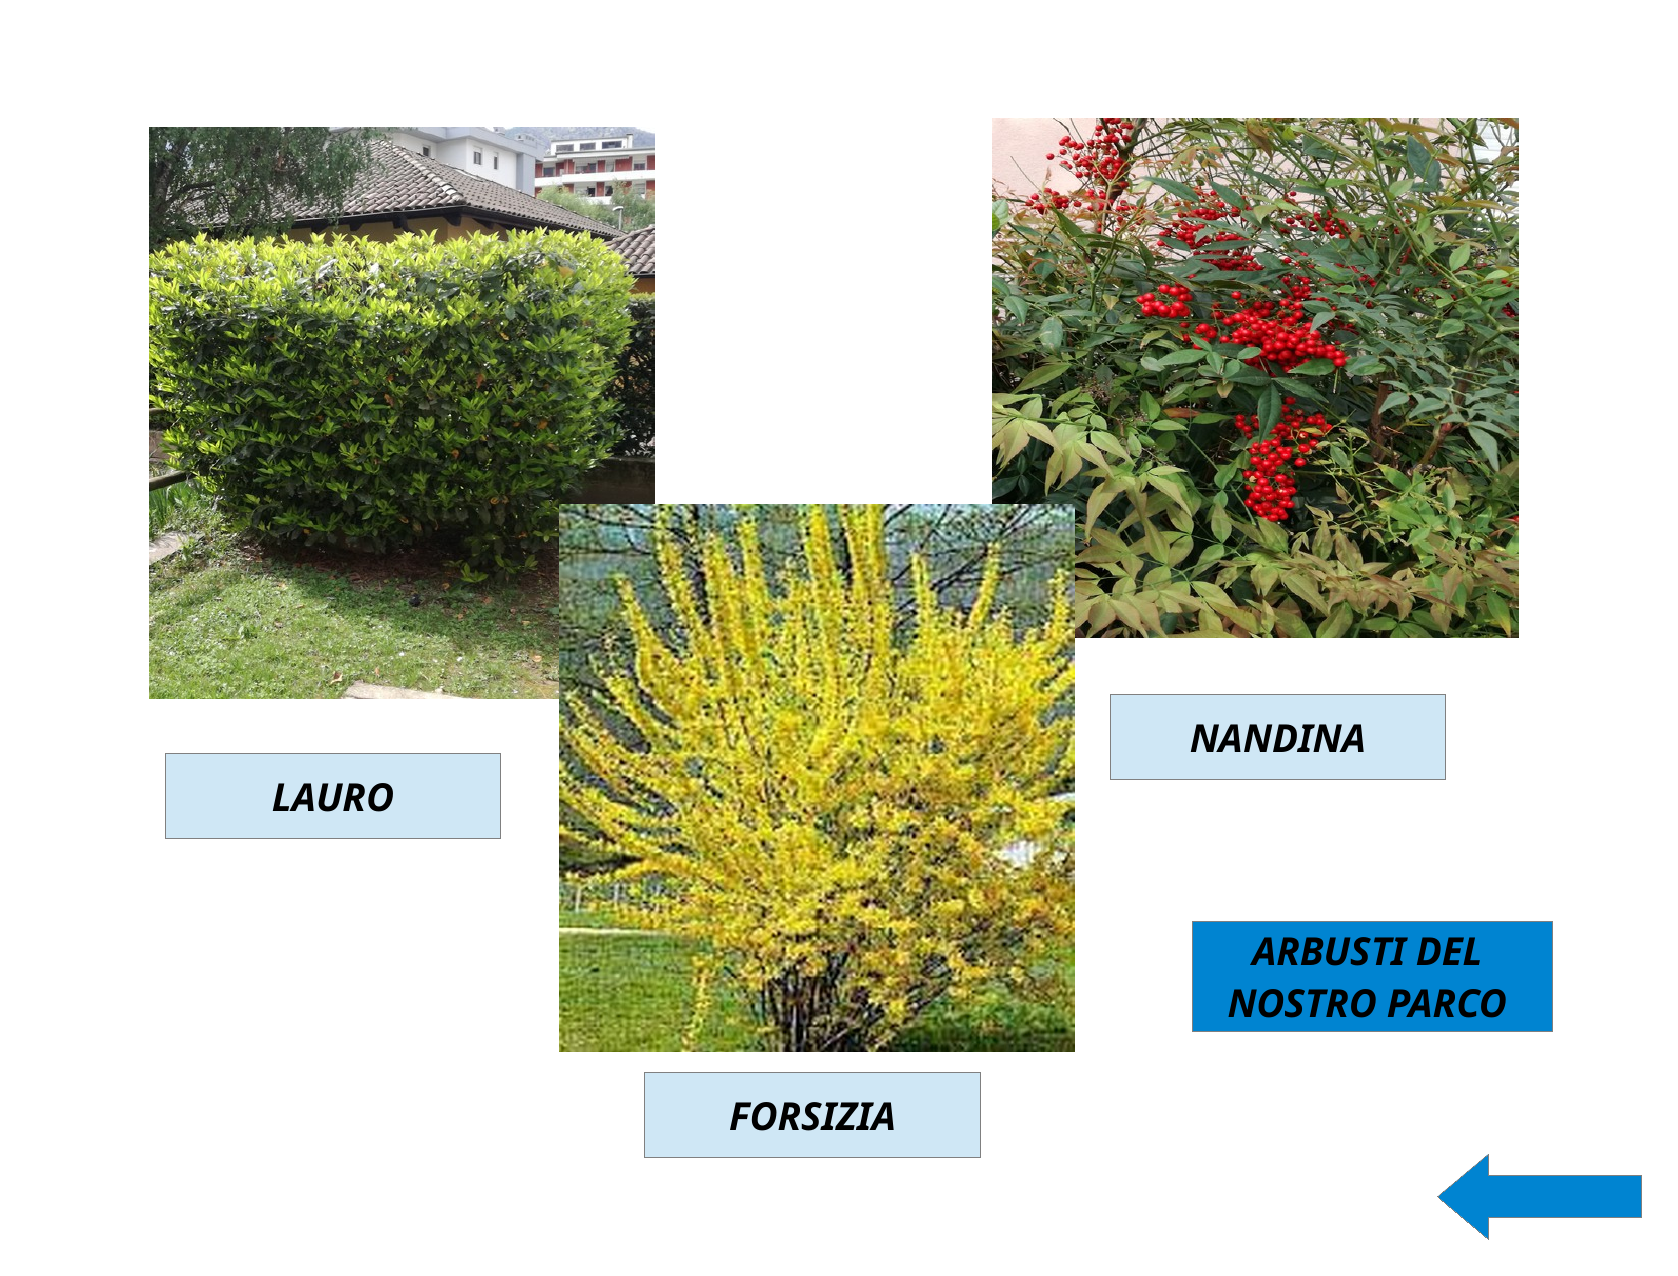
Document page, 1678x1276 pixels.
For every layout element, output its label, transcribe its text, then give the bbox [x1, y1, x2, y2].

text_box LAURO [165, 753, 501, 839]
text_box ARBUSTI DEL NOSTRO PARCO [1192, 921, 1553, 1032]
text_box [1437, 1154, 1642, 1240]
text_box FORSIZIA [644, 1072, 981, 1158]
text_box NANDINA [1110, 694, 1446, 780]
picture [149, 118, 1519, 1052]
